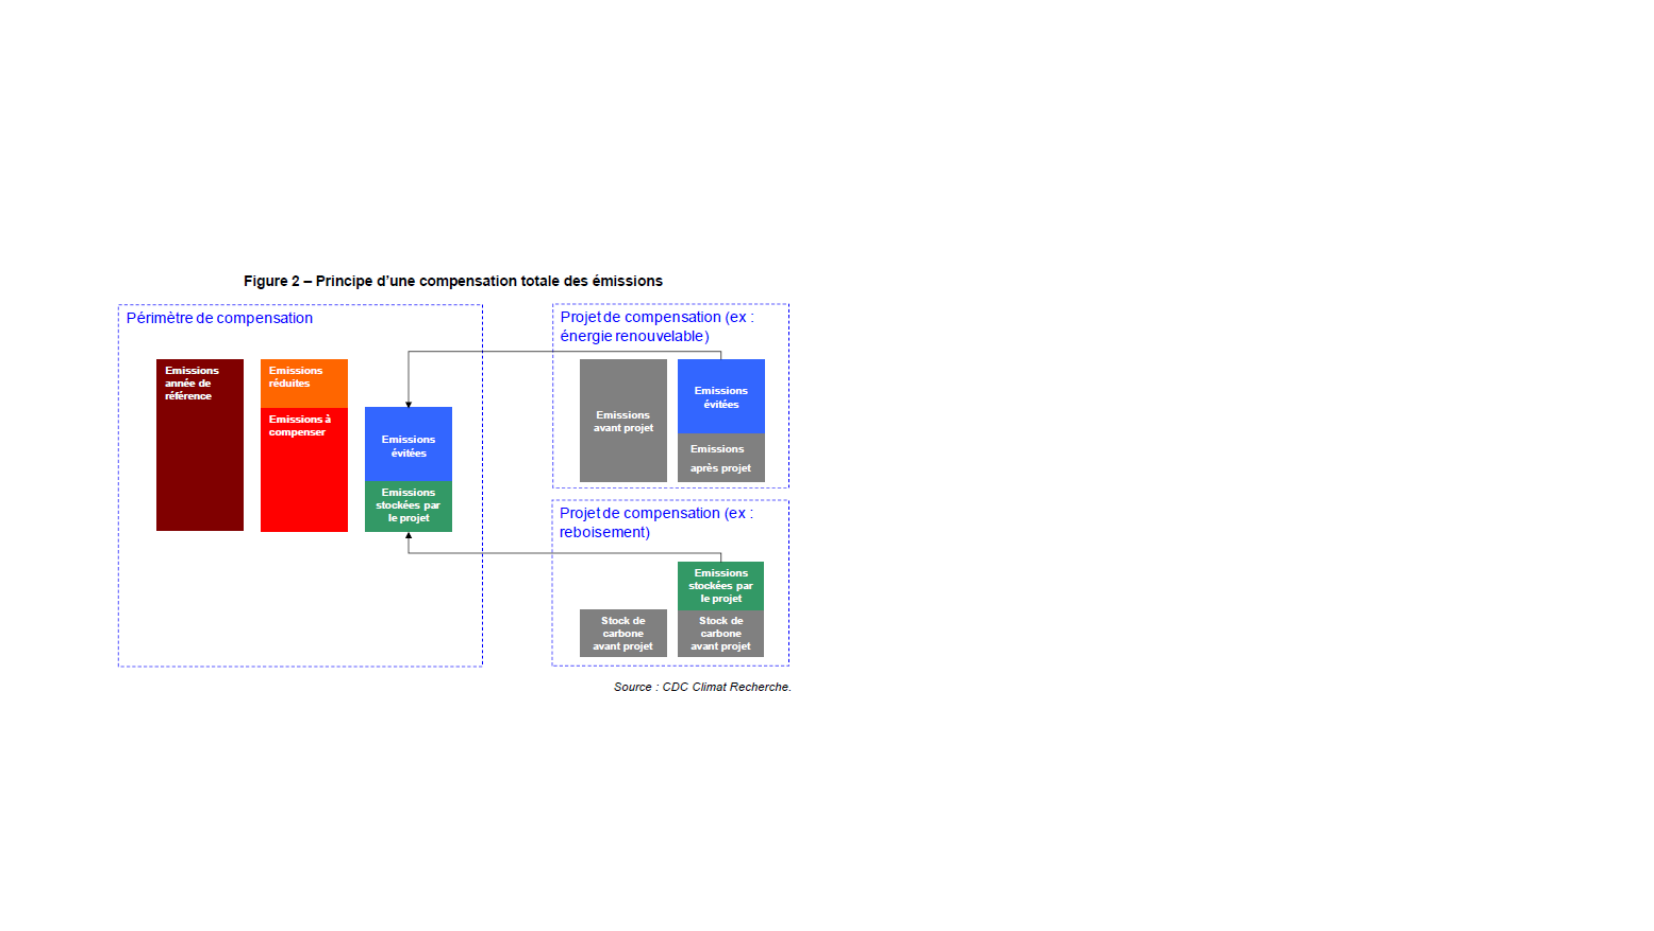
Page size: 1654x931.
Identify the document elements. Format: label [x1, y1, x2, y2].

picture [116, 267, 798, 709]
